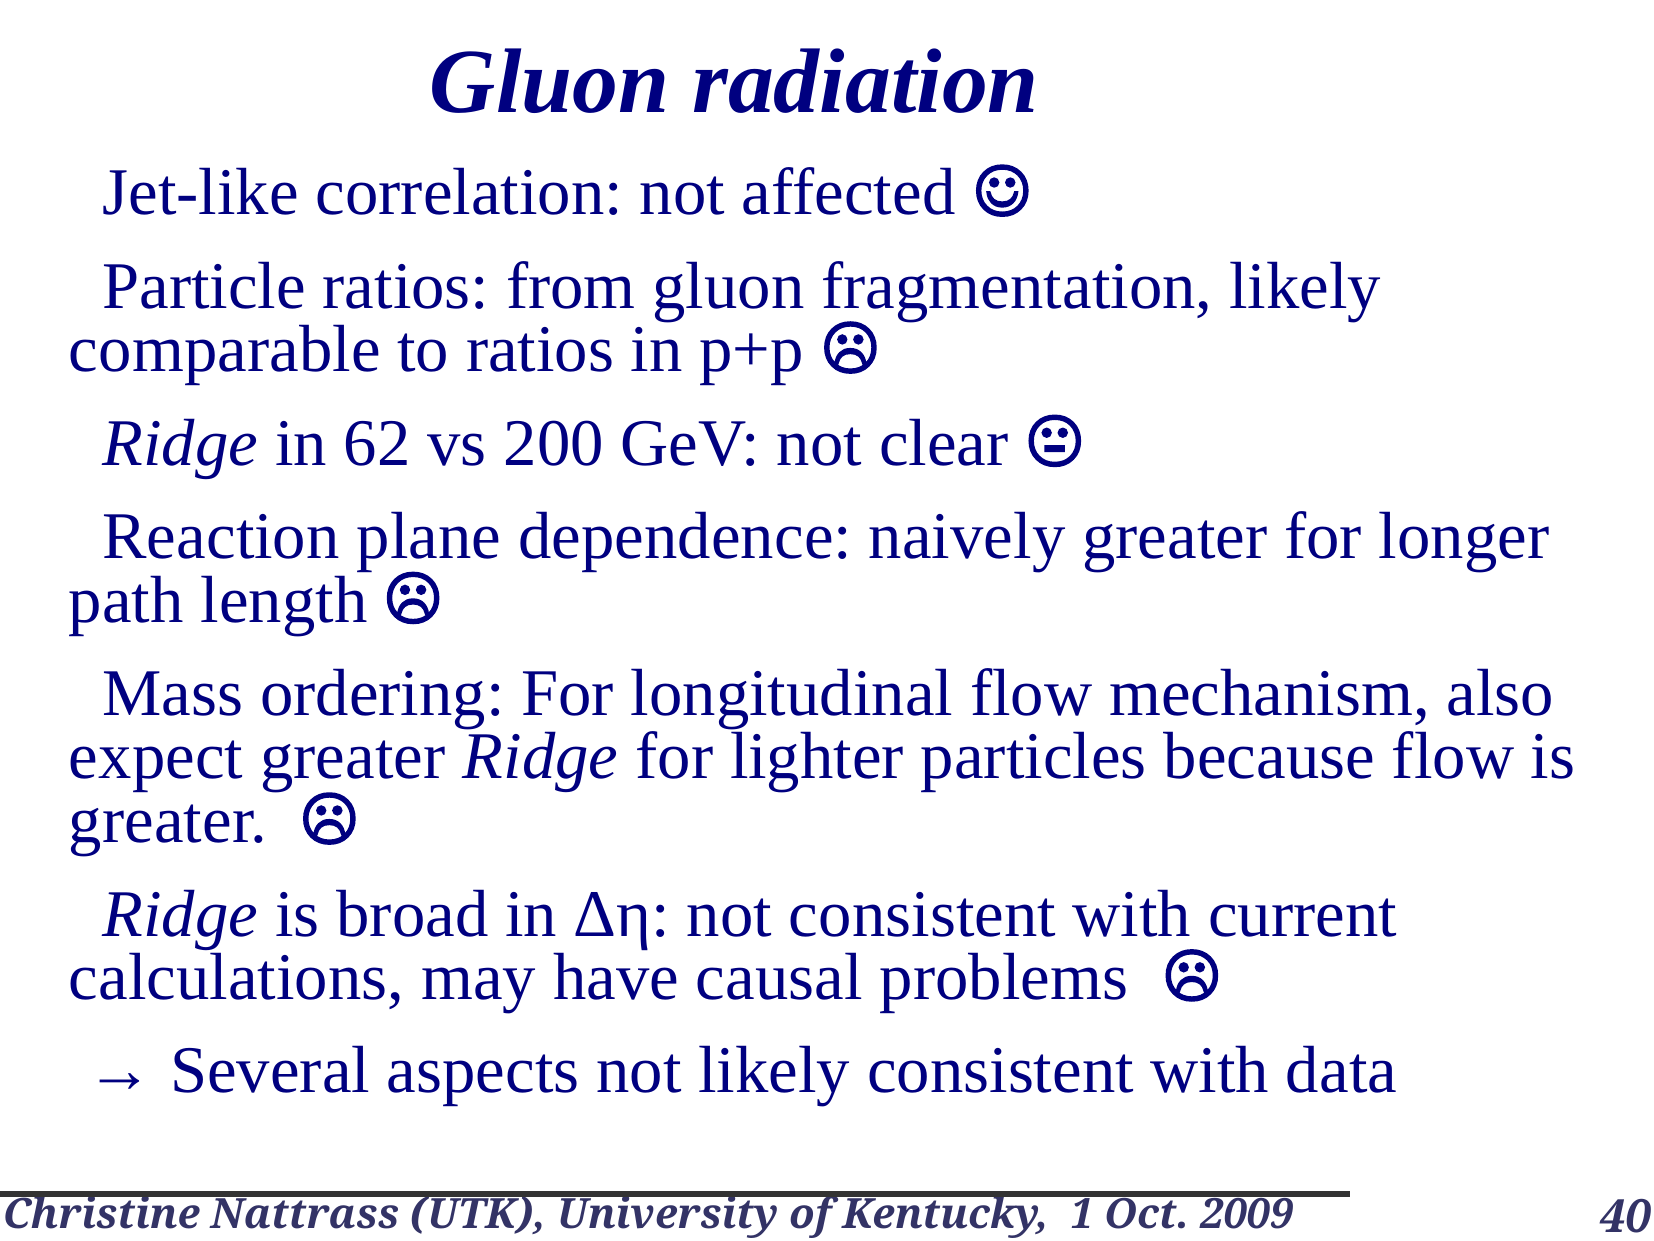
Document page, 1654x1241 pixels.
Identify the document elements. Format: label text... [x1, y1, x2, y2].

title Gluon radiation [82, 8, 1388, 147]
list Jet-like correlation: not affected  Particle ratios: from gluon fragmentation, likely comparable to ratios in p+p  Ridge in 62 vs 200 GeV: not clear  Reaction plane dependence: naively greater for longer path length  Mass ordering: For longitudinal flow mechanism, also expect greater Ridge for lighter particles because flow is greater.  Ridge is broad in Δη: not consistent with current calculations, may have causal problems  → Several aspects not likely consistent with data [68, 150, 1607, 1126]
